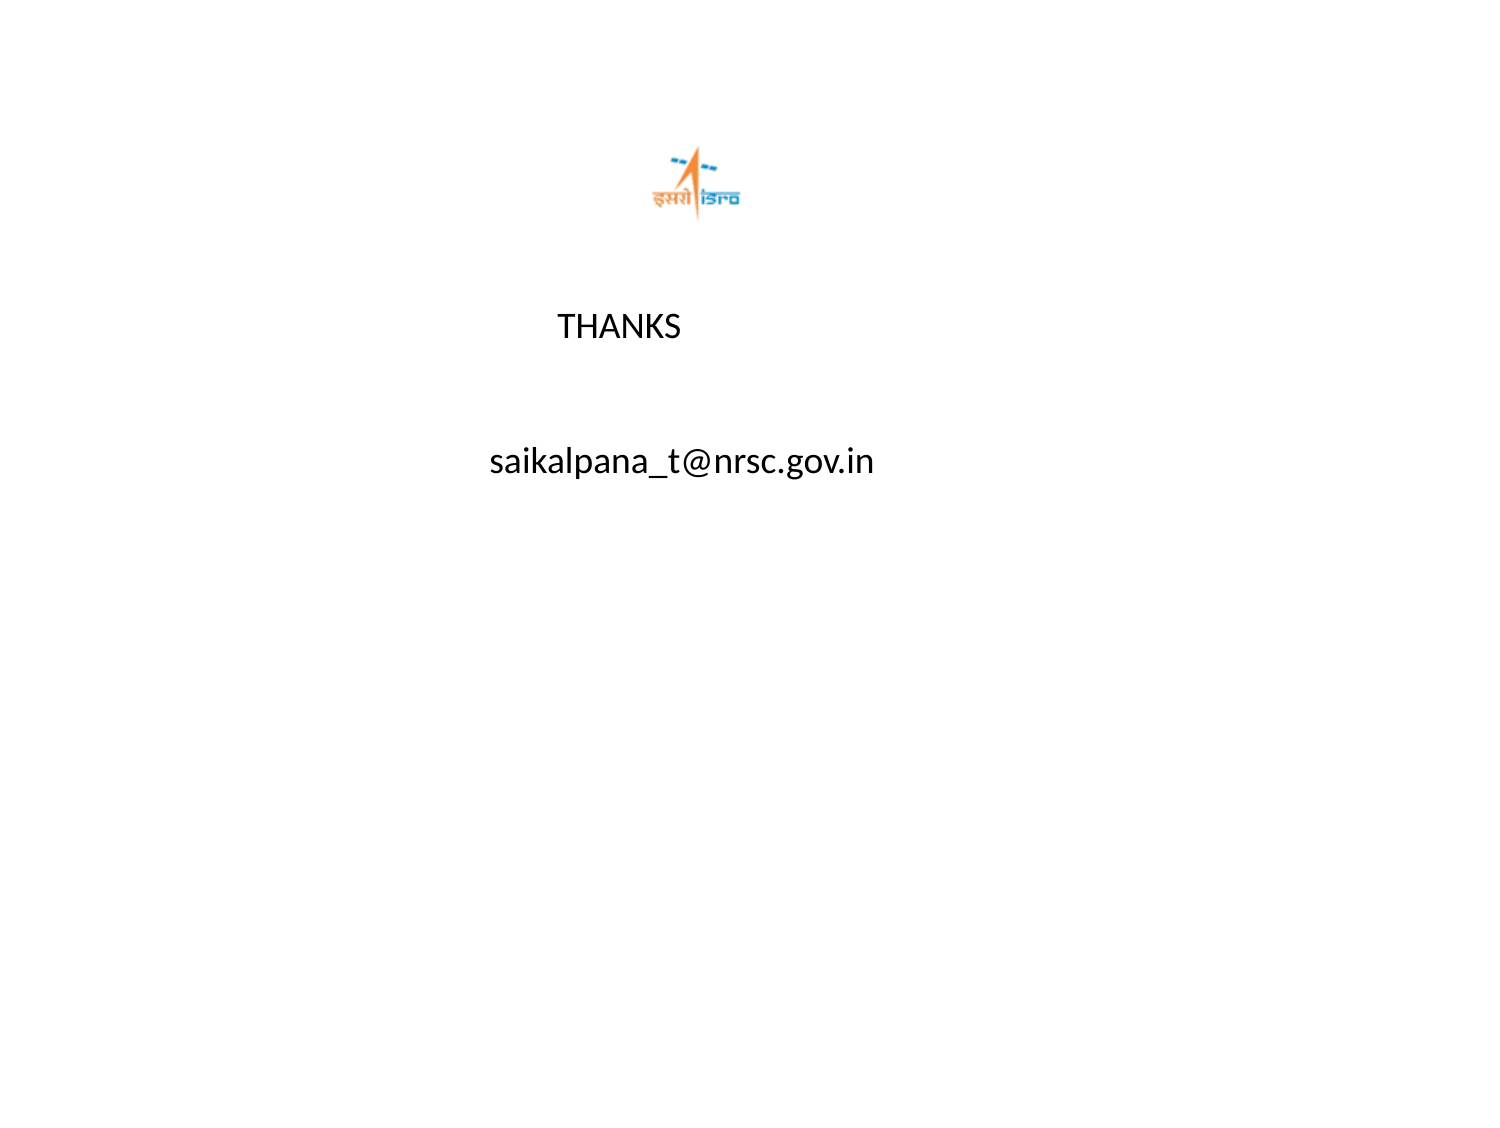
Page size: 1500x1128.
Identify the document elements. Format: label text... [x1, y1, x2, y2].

picture [534, 106, 966, 293]
text_box THANKS saikalpana_t@nrsc.gov.in [399, 293, 1224, 491]
